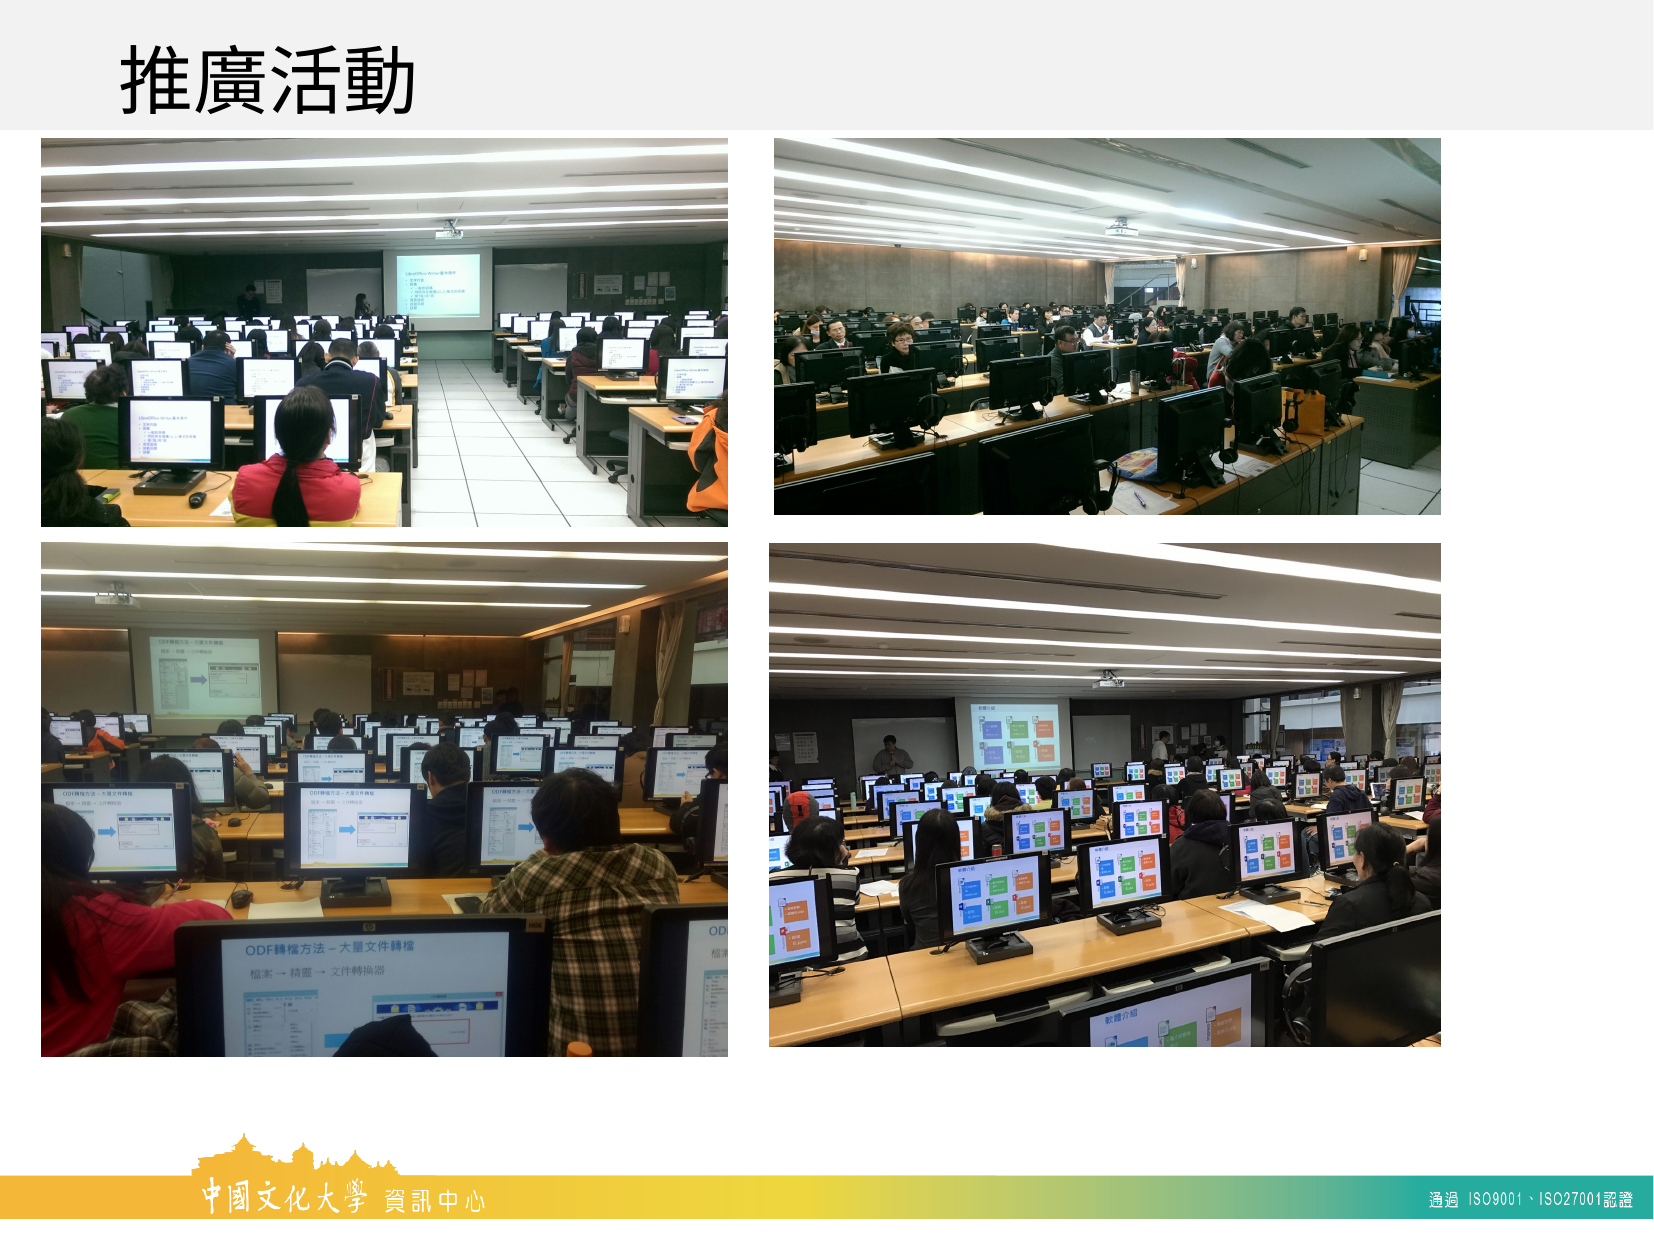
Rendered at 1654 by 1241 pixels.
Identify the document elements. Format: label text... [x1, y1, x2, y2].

title 推廣活動 [118, 0, 1571, 166]
picture [41, 138, 728, 527]
picture [769, 543, 1441, 1047]
picture [774, 138, 1441, 515]
picture [0, 1133, 1654, 1219]
picture [41, 542, 728, 1058]
